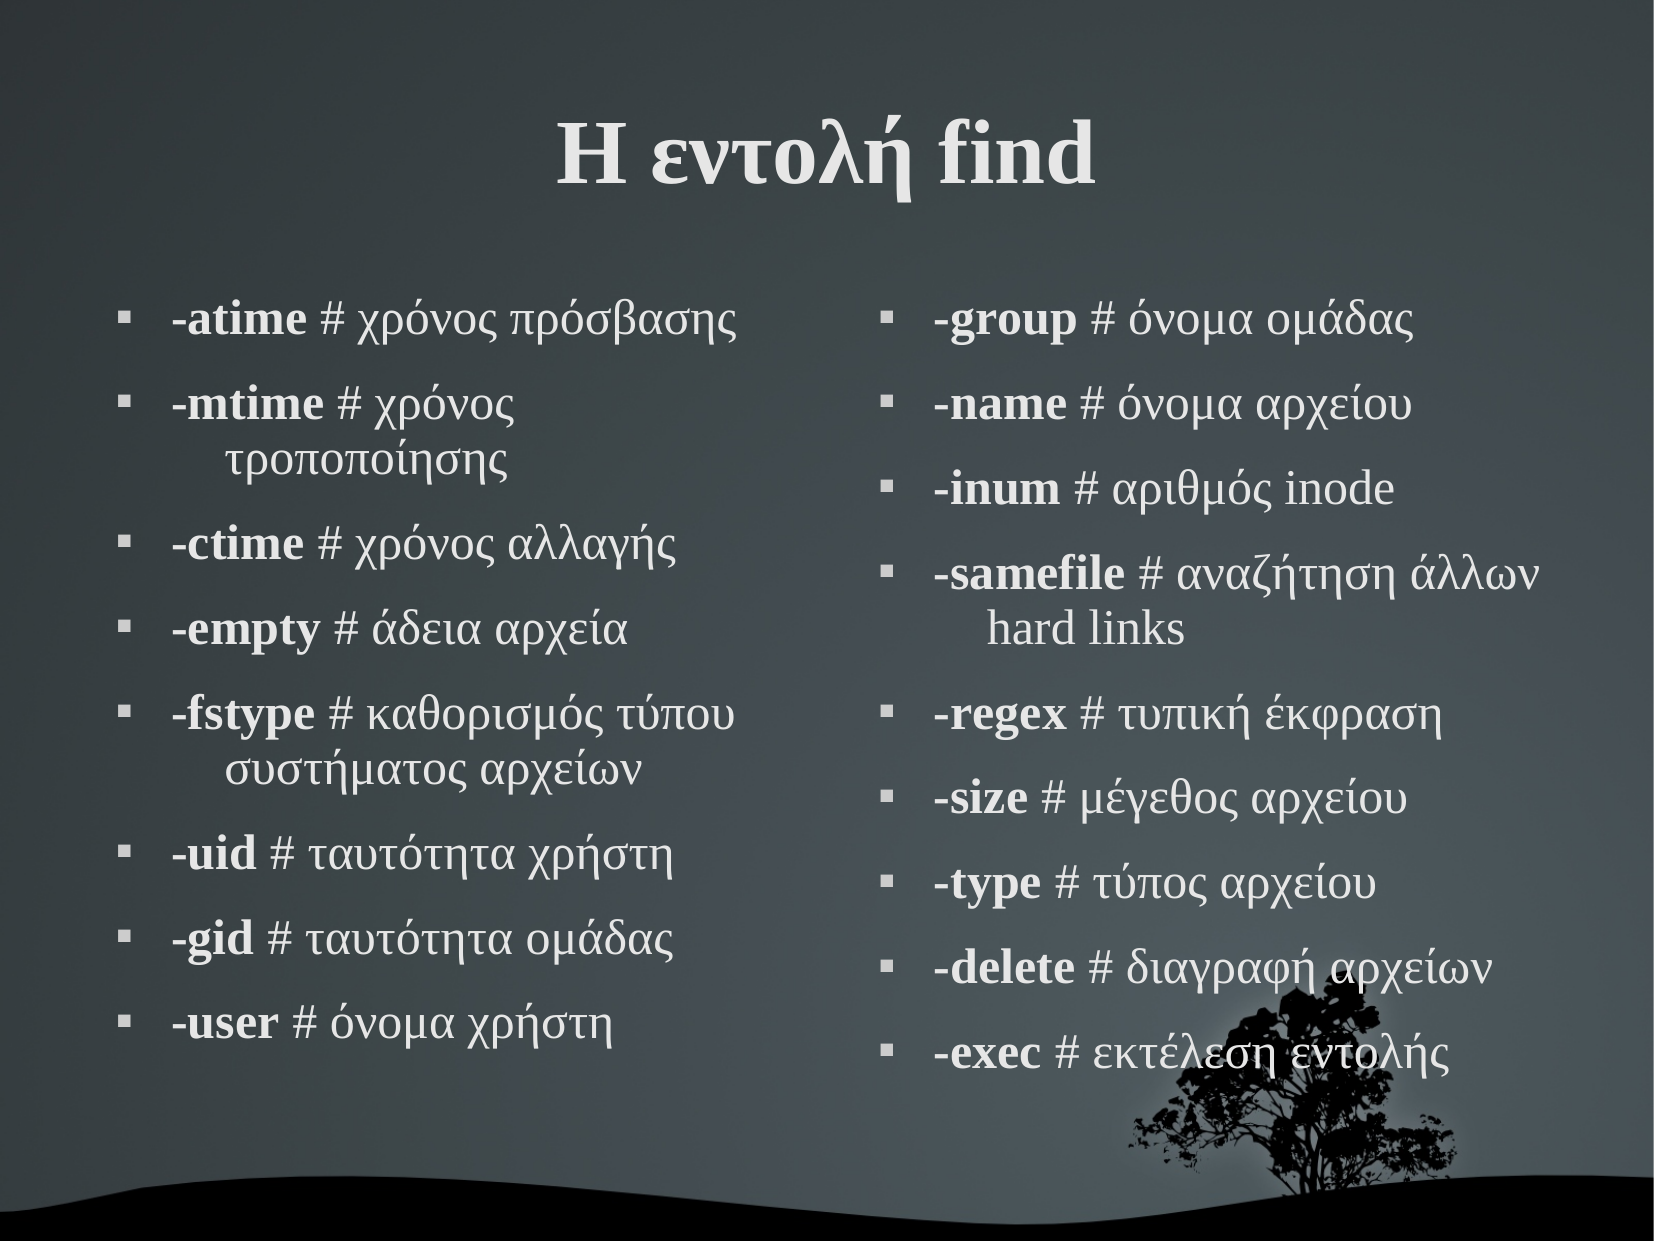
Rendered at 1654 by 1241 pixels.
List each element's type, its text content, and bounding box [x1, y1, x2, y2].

picture [0, 0, 1654, 1241]
list -atime # χρόνος πρόσβασης -mtime # χρόνος τροποποίησης -ctime # χρόνος αλλαγής -empty # άδεια αρχεία -fstype # καθορισμός τύπου συστήματος αρχείων -uid # ταυτότητα χρήστη -gid # ταυτότητα ομάδας -user # όνομα χρήστη [82, 290, 809, 1140]
list -group # όνομα ομάδας -name # όνομα αρχείου -inum # αριθμός inode -samefile # αναζήτηση άλλων hard links -regex # τυπική έκφραση -size # μέγεθος αρχείου -type # τύπος αρχείου -delete # διαγραφή αρχείων -exec # εκτέλεση εντολής [845, 290, 1572, 1175]
title Η εντολή find [82, 49, 1571, 257]
